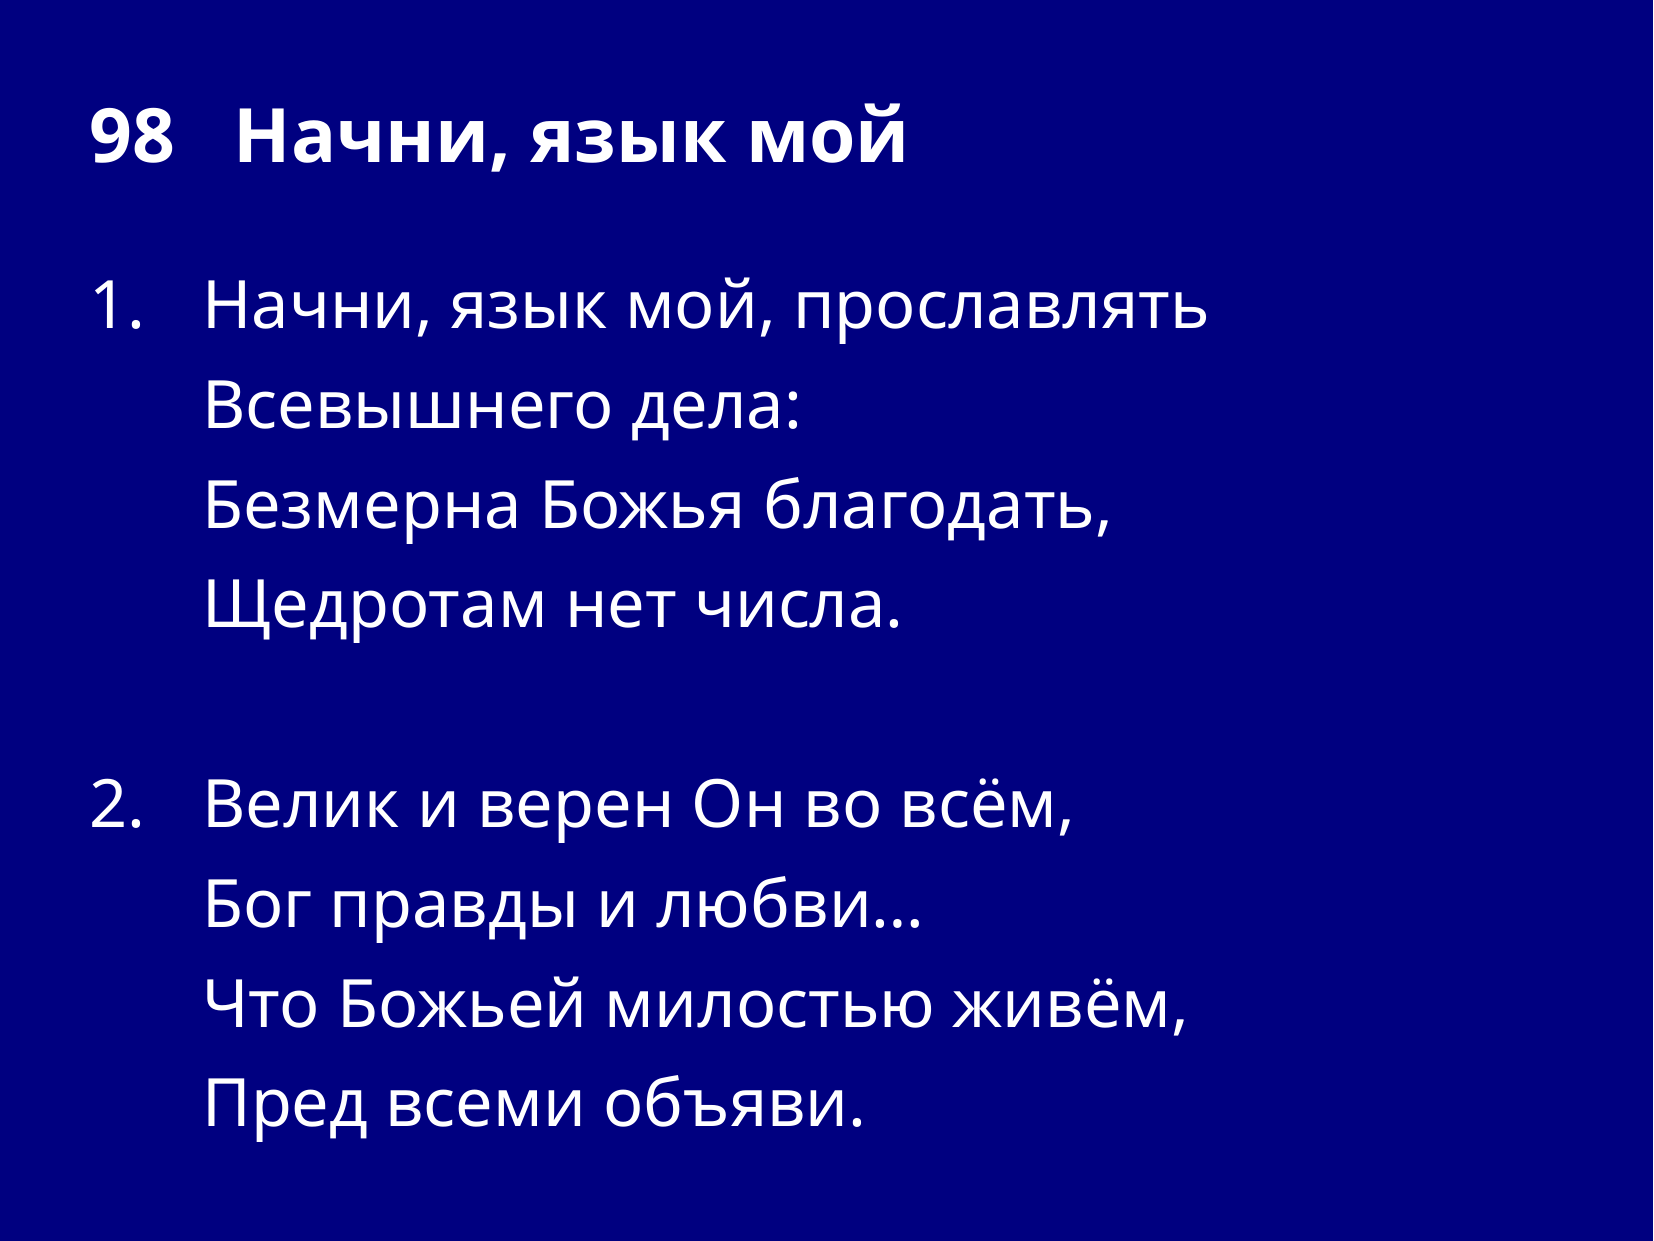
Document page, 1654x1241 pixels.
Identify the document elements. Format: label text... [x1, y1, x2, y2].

text_box 1. Начни, язык мой, прославлять Всевышнего дела: Безмерна Божья благодать, Щедротам нет числа. 2. Велик и верен Он во всём, Бог правды и любви… Что Божьей милостью живём, Пред всеми объяви. [75, 188, 1576, 1163]
text_box 98 Начни, язык мой [75, 75, 1576, 188]
